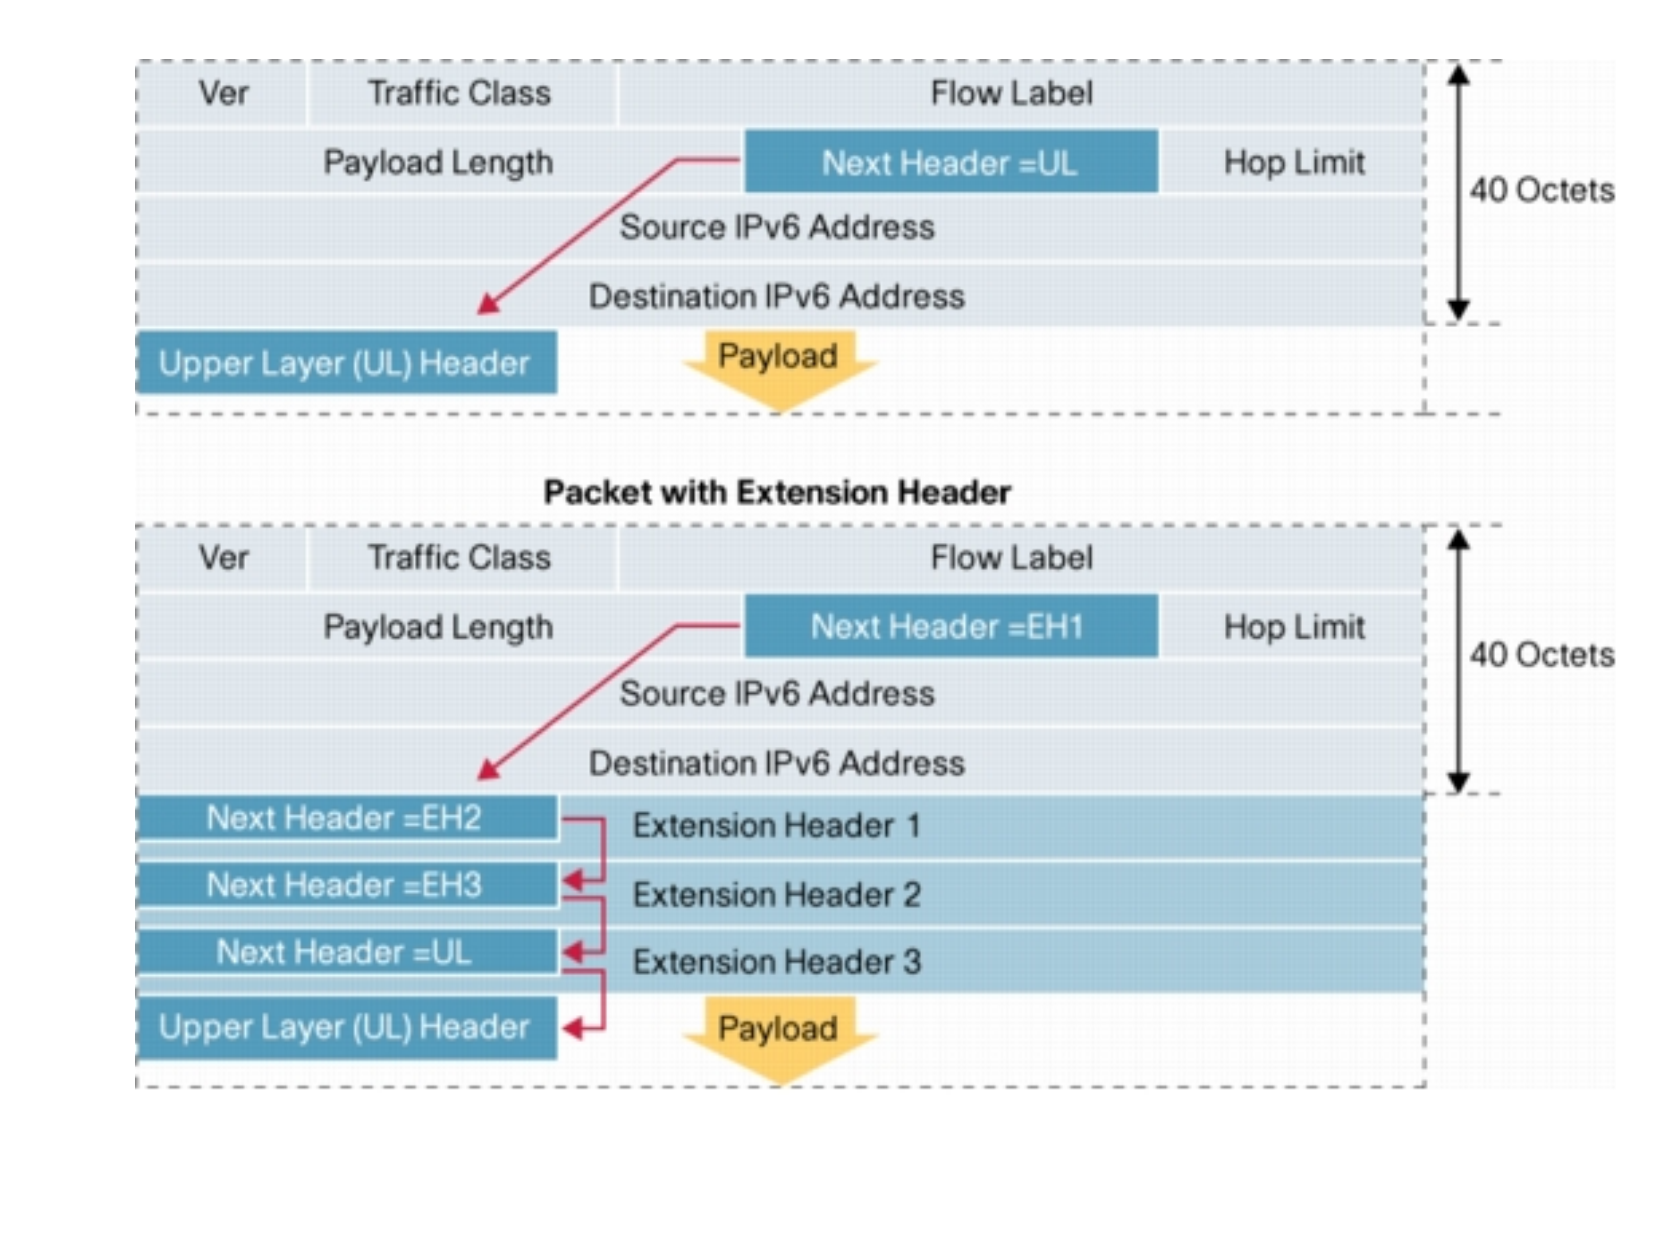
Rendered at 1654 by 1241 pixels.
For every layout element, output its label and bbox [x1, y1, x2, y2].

picture [135, 59, 1621, 1096]
